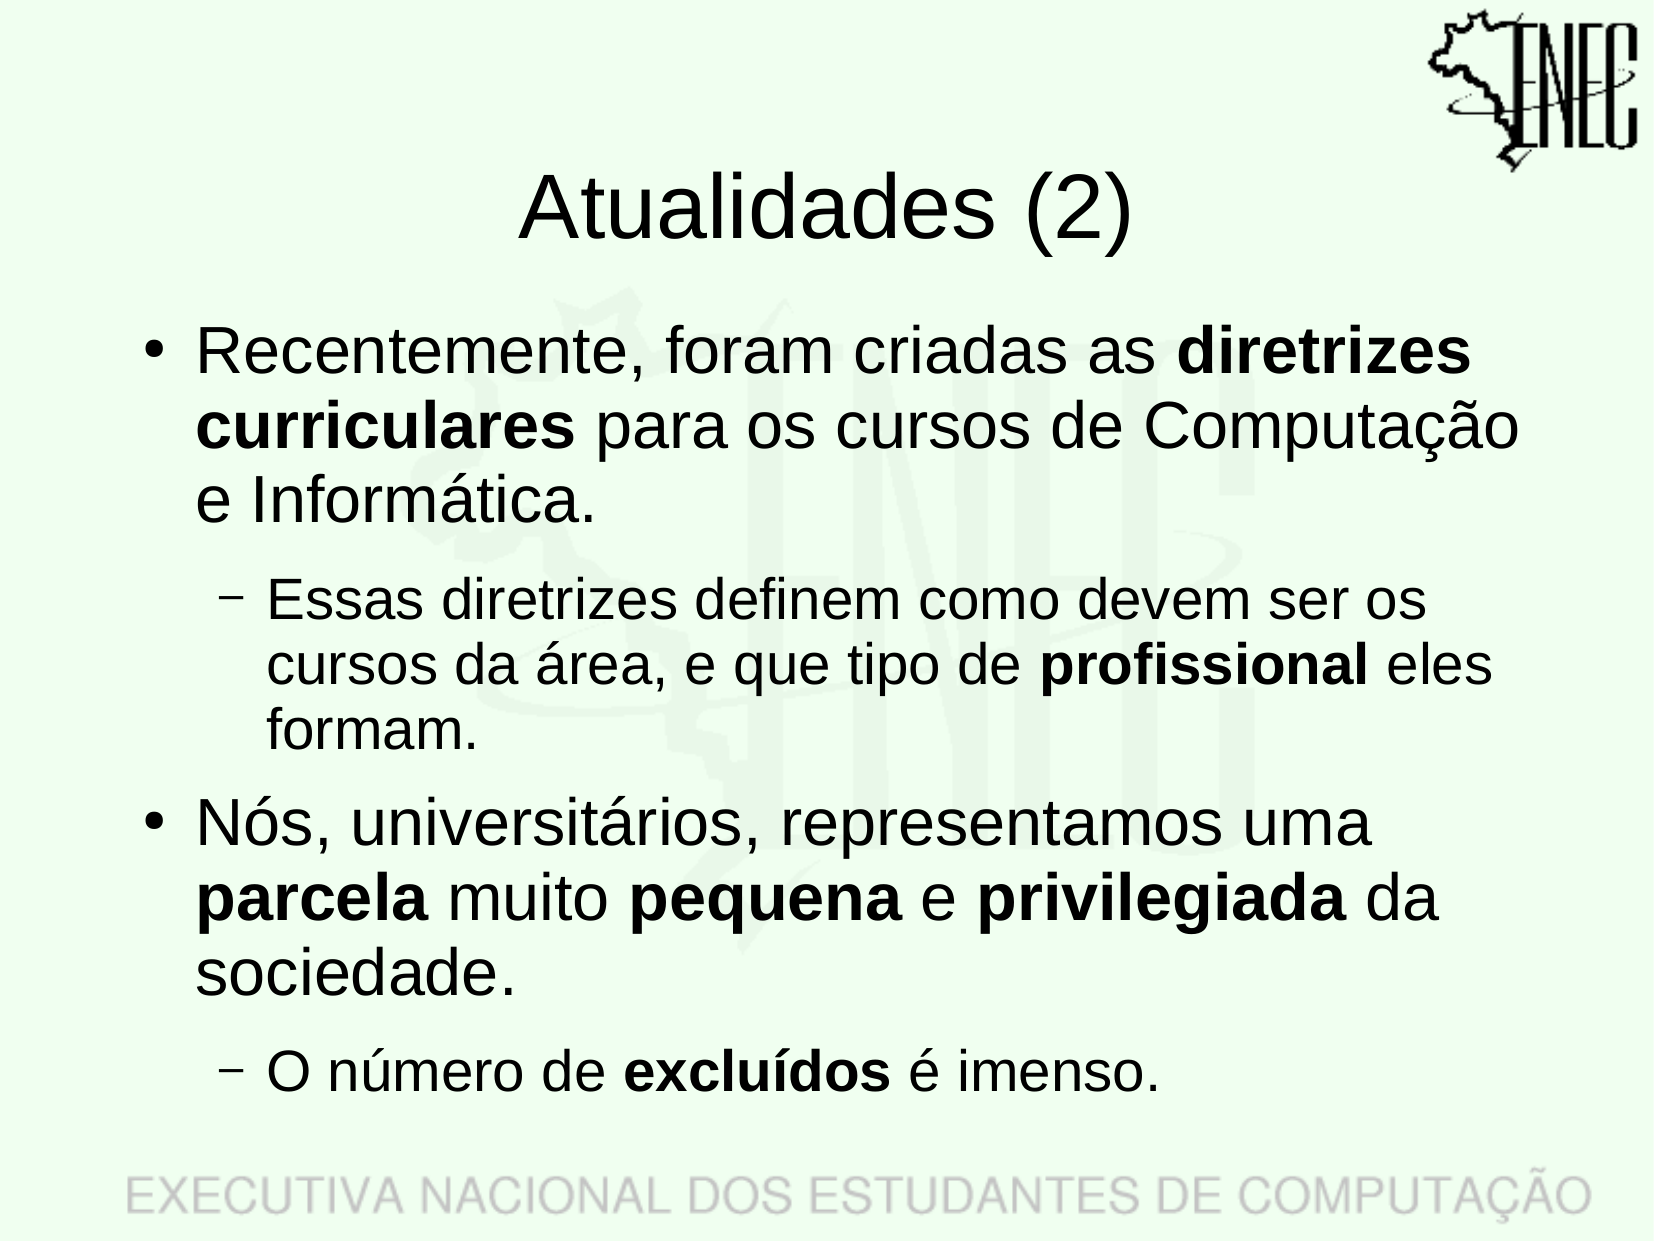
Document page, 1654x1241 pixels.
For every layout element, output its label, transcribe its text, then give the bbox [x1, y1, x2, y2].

title Atualidades (2) [121, 102, 1534, 311]
list Recentemente, foram criadas as diretrizes curriculares para os cursos de Computação e Informática. Essas diretrizes definem como devem ser os cursos da área, e que tipo de profissional eles formam. Nós, universitários, representamos uma parcela muito pequena e privilegiada da sociedade. O número de excluídos é imenso. [124, 312, 1537, 1199]
picture [0, 0, 1654, 1241]
